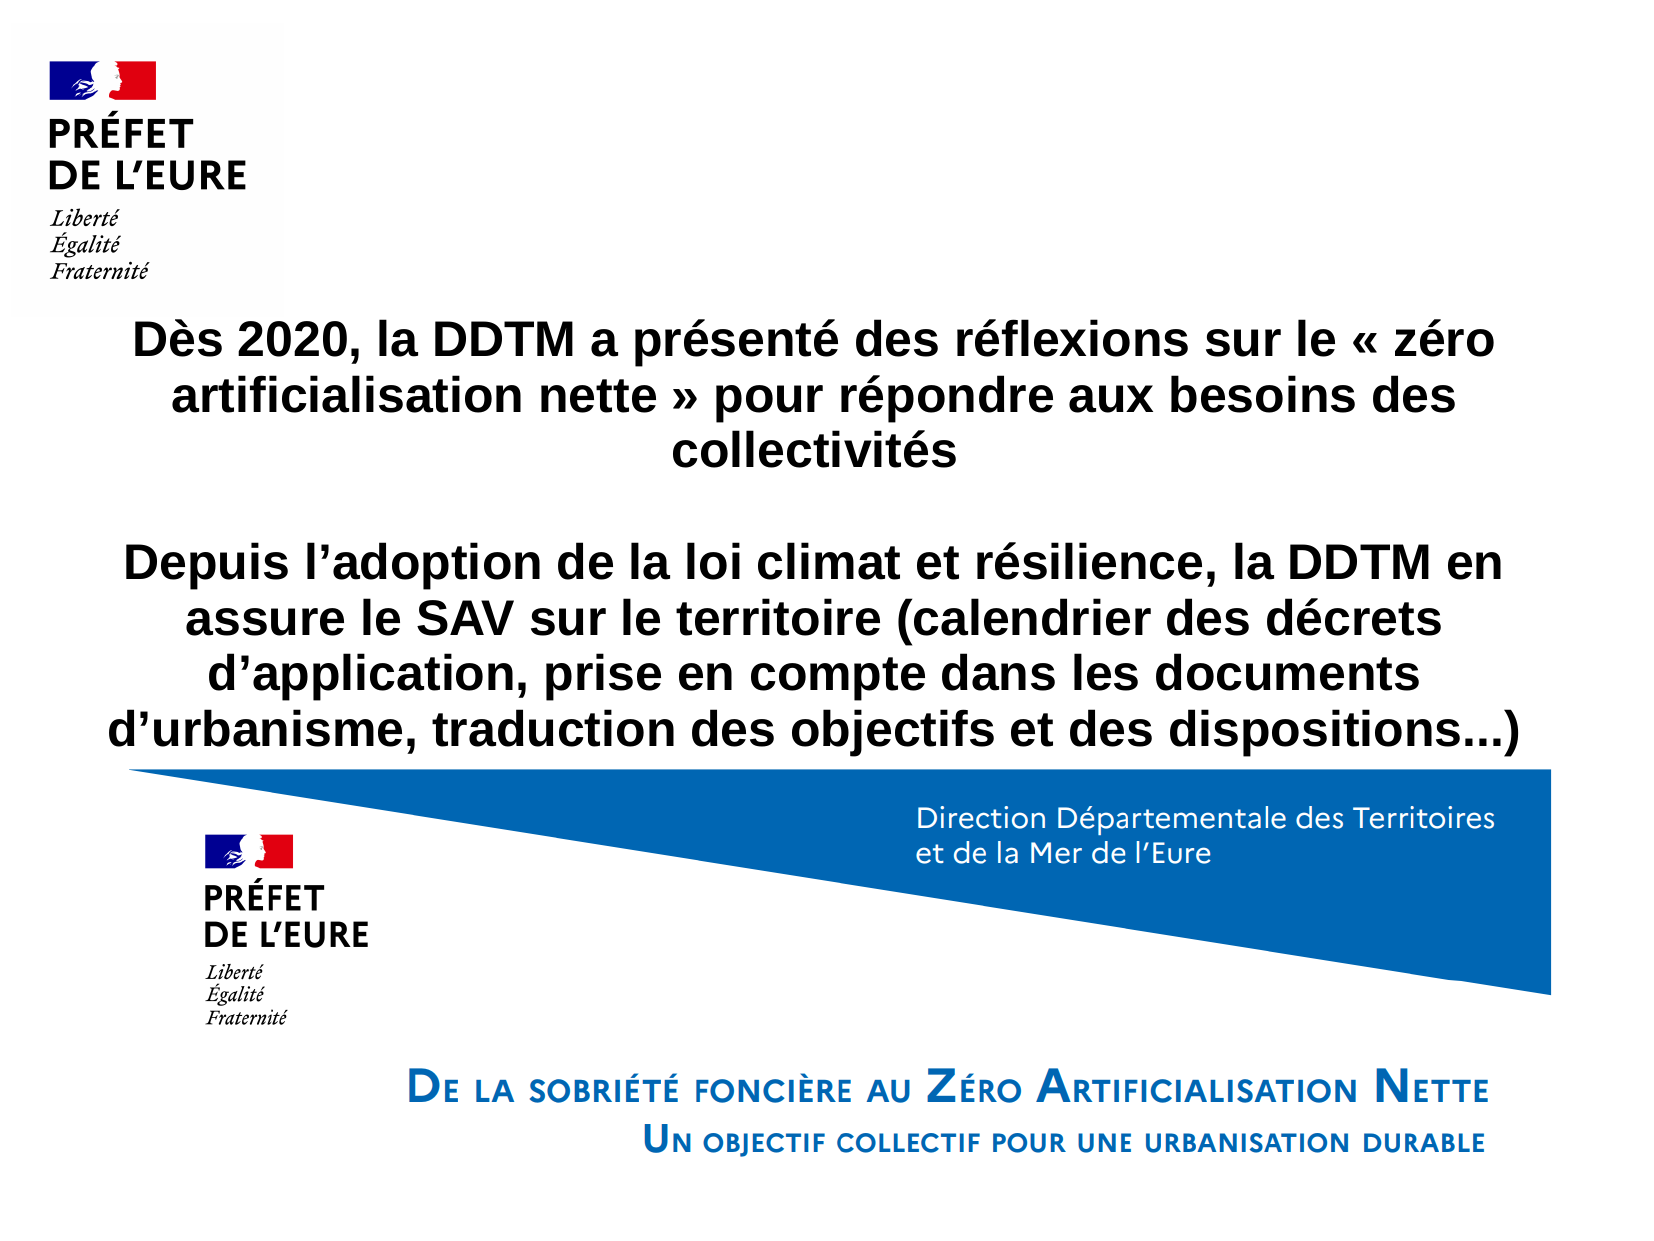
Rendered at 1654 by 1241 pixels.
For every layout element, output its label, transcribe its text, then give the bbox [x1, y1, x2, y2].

picture [11, 23, 284, 317]
picture [129, 767, 1553, 1194]
text_box Dès 2020, la DDTM a présenté des réflexions sur le « zéro artificialisation nette » pour répondre aux besoins des collectivités Depuis l’adoption de la loi climat et résilience, la DDTM en assure le SAV sur le territoire (calendrier des décrets d’application, prise en compte dans les documents d’urbanisme, traduction des objectifs et des dispositions...) [82, 248, 1548, 932]
